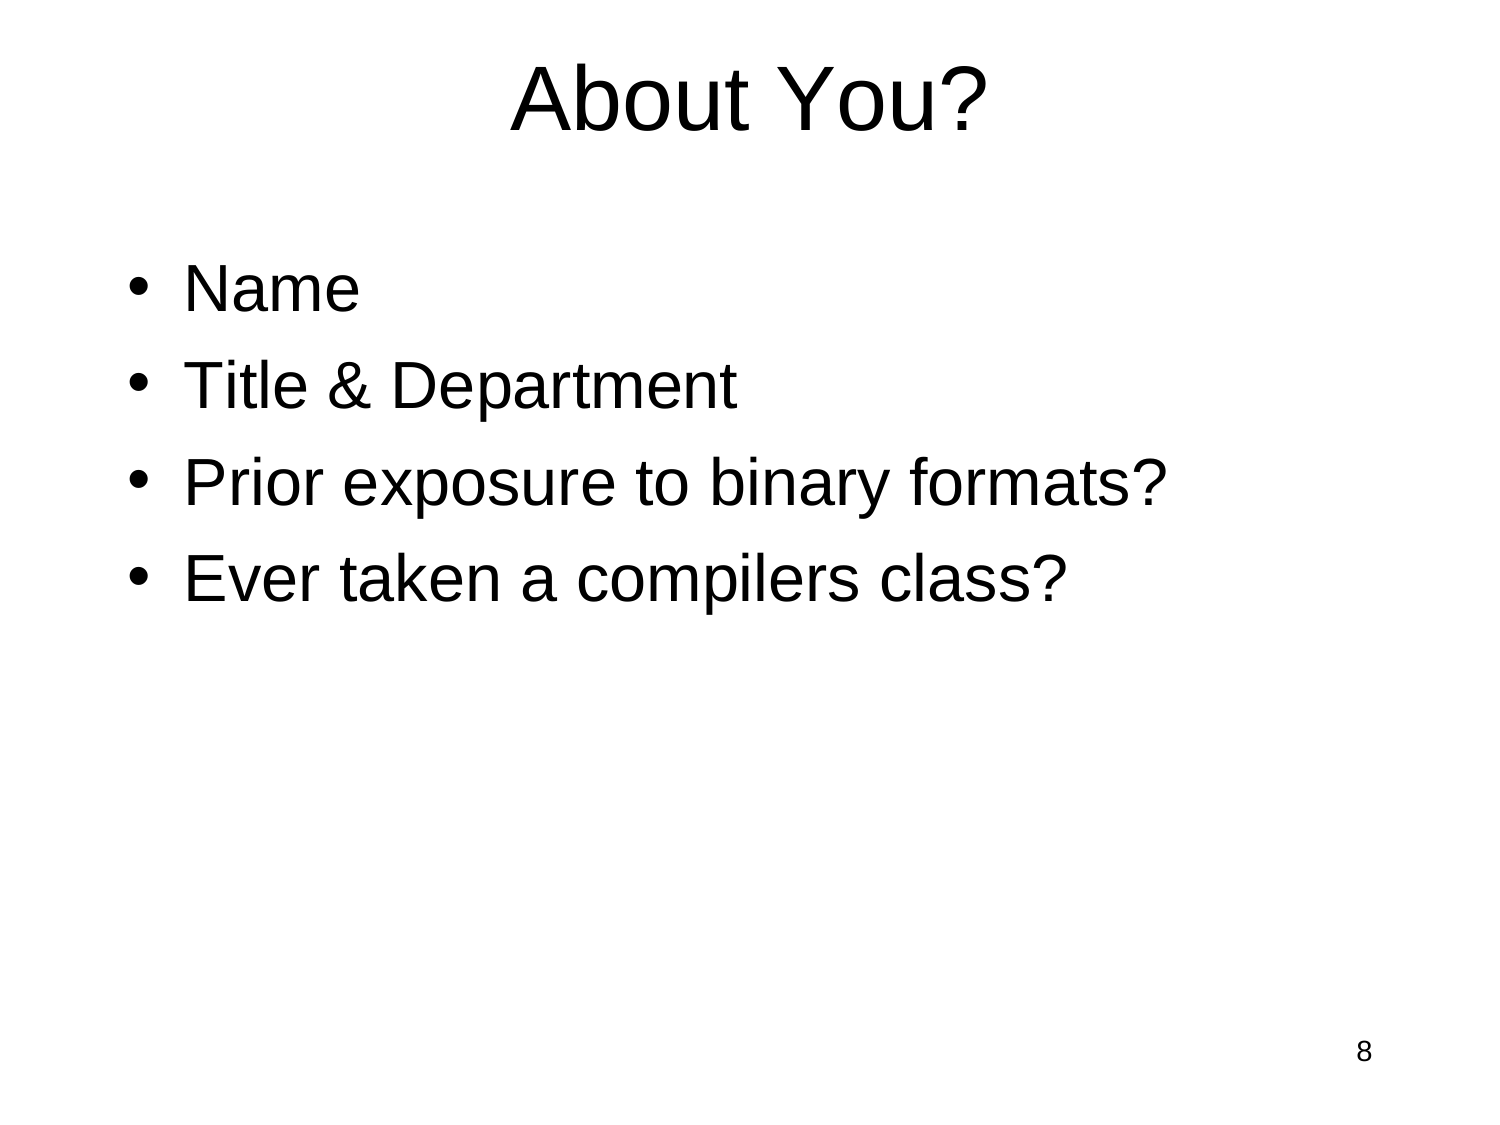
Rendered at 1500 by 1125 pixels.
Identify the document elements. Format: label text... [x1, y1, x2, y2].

title About You? [0, 0, 1500, 188]
text_box <number> [1074, 1025, 1388, 1101]
list Name Title & Department Prior exposure to binary formats? Ever taken a compilers class? [112, 237, 1388, 1051]
